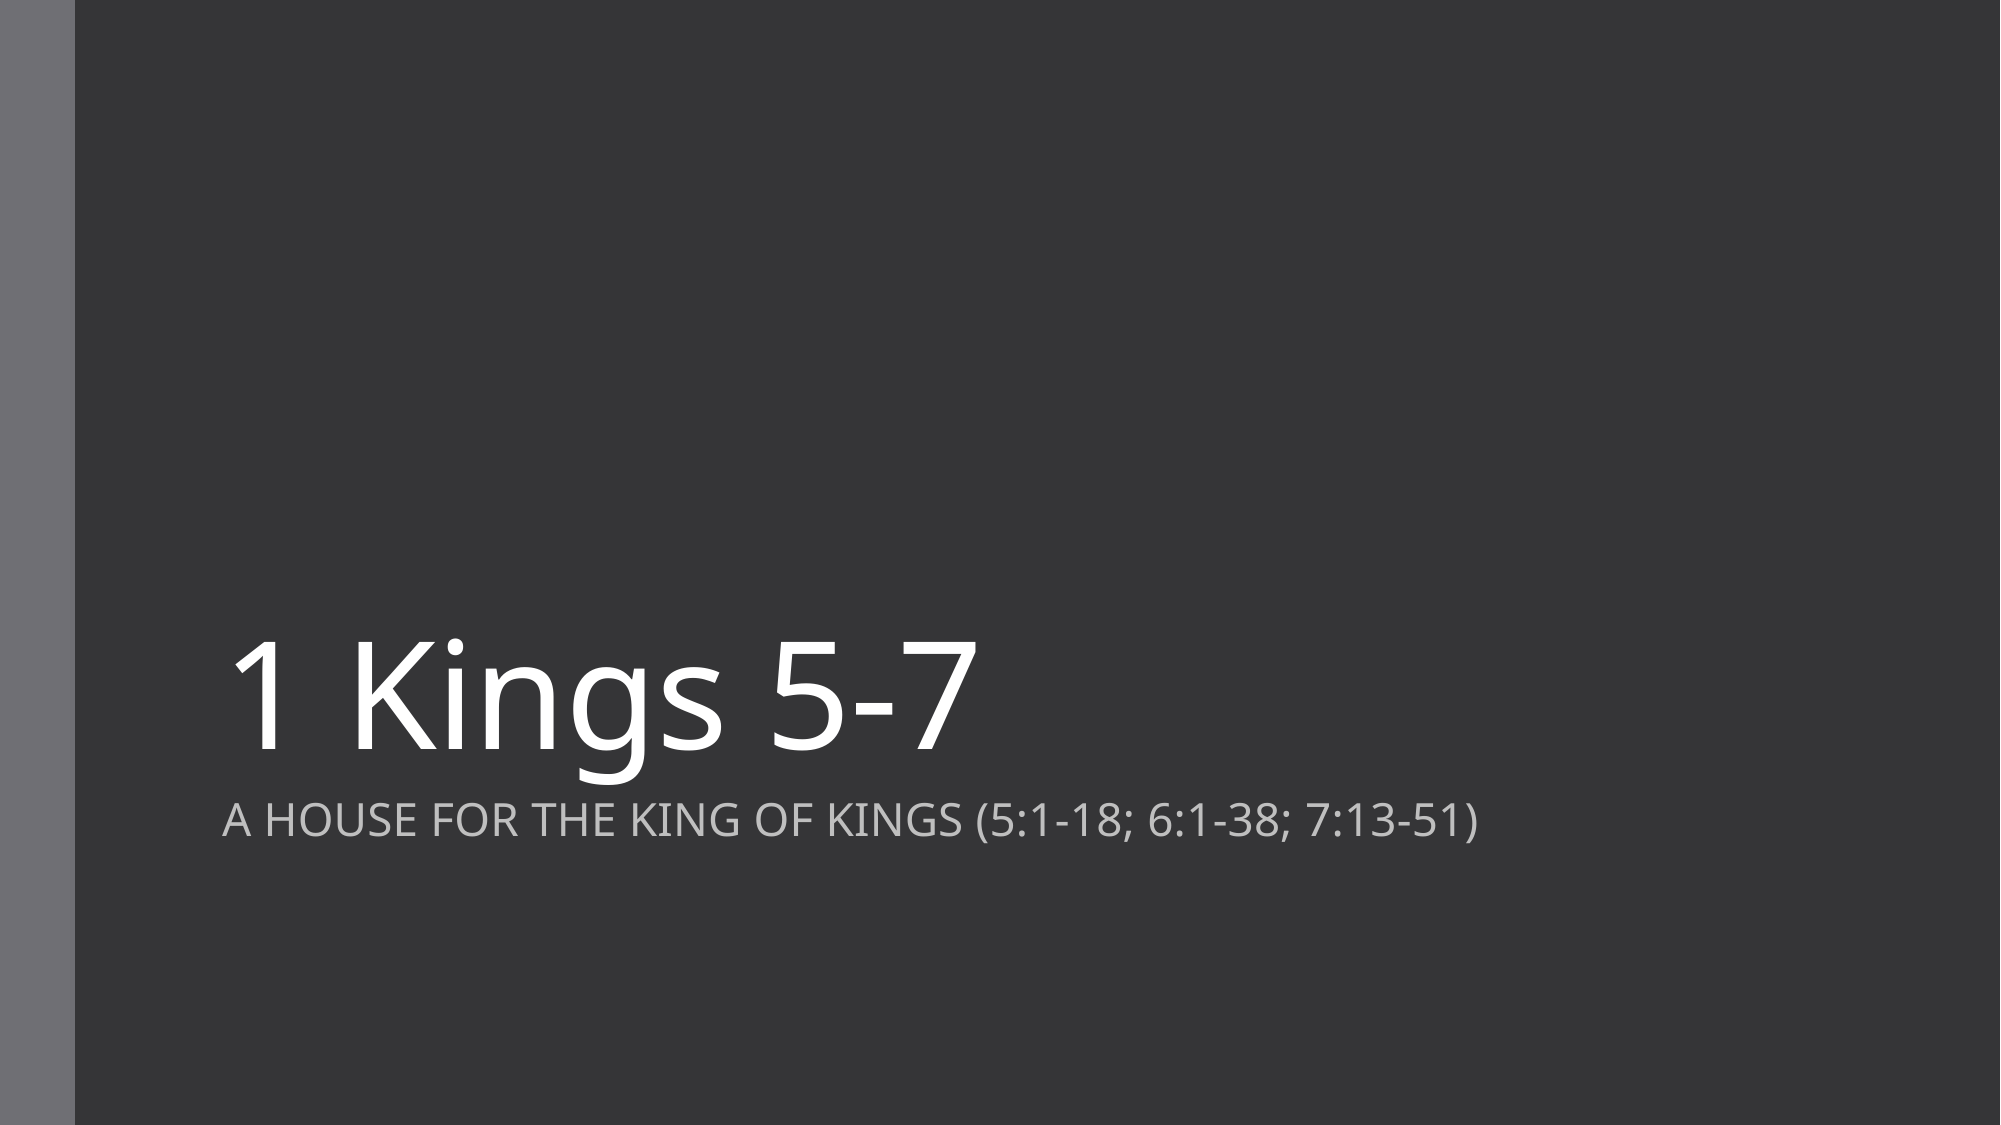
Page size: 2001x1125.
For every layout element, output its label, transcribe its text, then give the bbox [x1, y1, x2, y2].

subtitle A HOUSE FOR THE KING OF KINGS (5:1-18; 6:1-38; 7:13-51) [206, 787, 1752, 1066]
title 1 Kings 5-7 [206, 124, 1752, 787]
